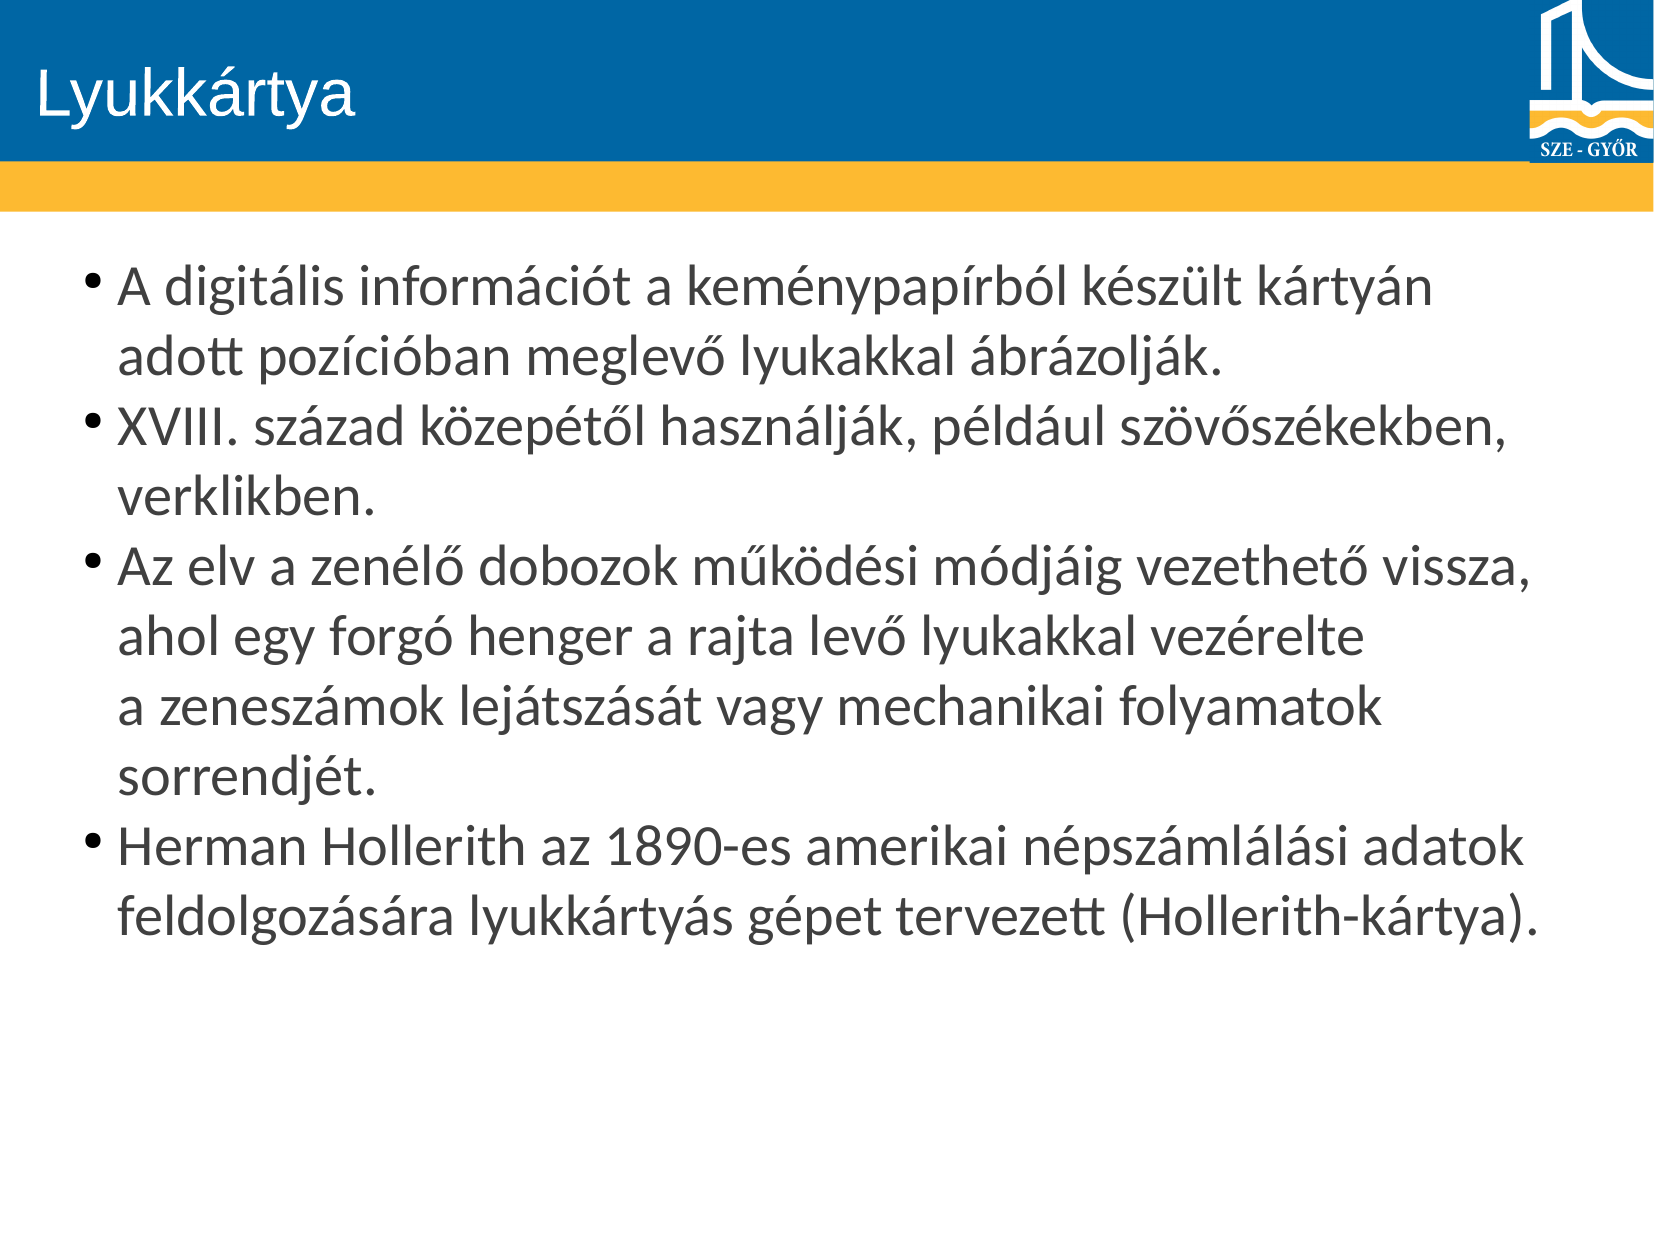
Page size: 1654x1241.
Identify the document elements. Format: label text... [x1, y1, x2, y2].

text_box Lyukkártya [34, 48, 1524, 144]
text_box A digitális információt a keménypapírból készült kártyán adott pozícióban meglevő lyukakkal ábrázolják. XVIII. század közepétől használják, például szövőszékekben, verklikben. Az elv a zenélő dobozok működési módjáig vezethető vissza, ahol egy forgó henger a rajta levő lyukakkal vezérelte a zeneszámok lejátszását vagy mechanikai folyamatok sorrendjét. Herman Hollerith az 1890-es amerikai népszámlálási adatok feldolgozására lyukkártyás gépet tervezett (Hollerith-kártya). [82, 247, 1571, 1198]
picture [1529, 0, 1654, 163]
